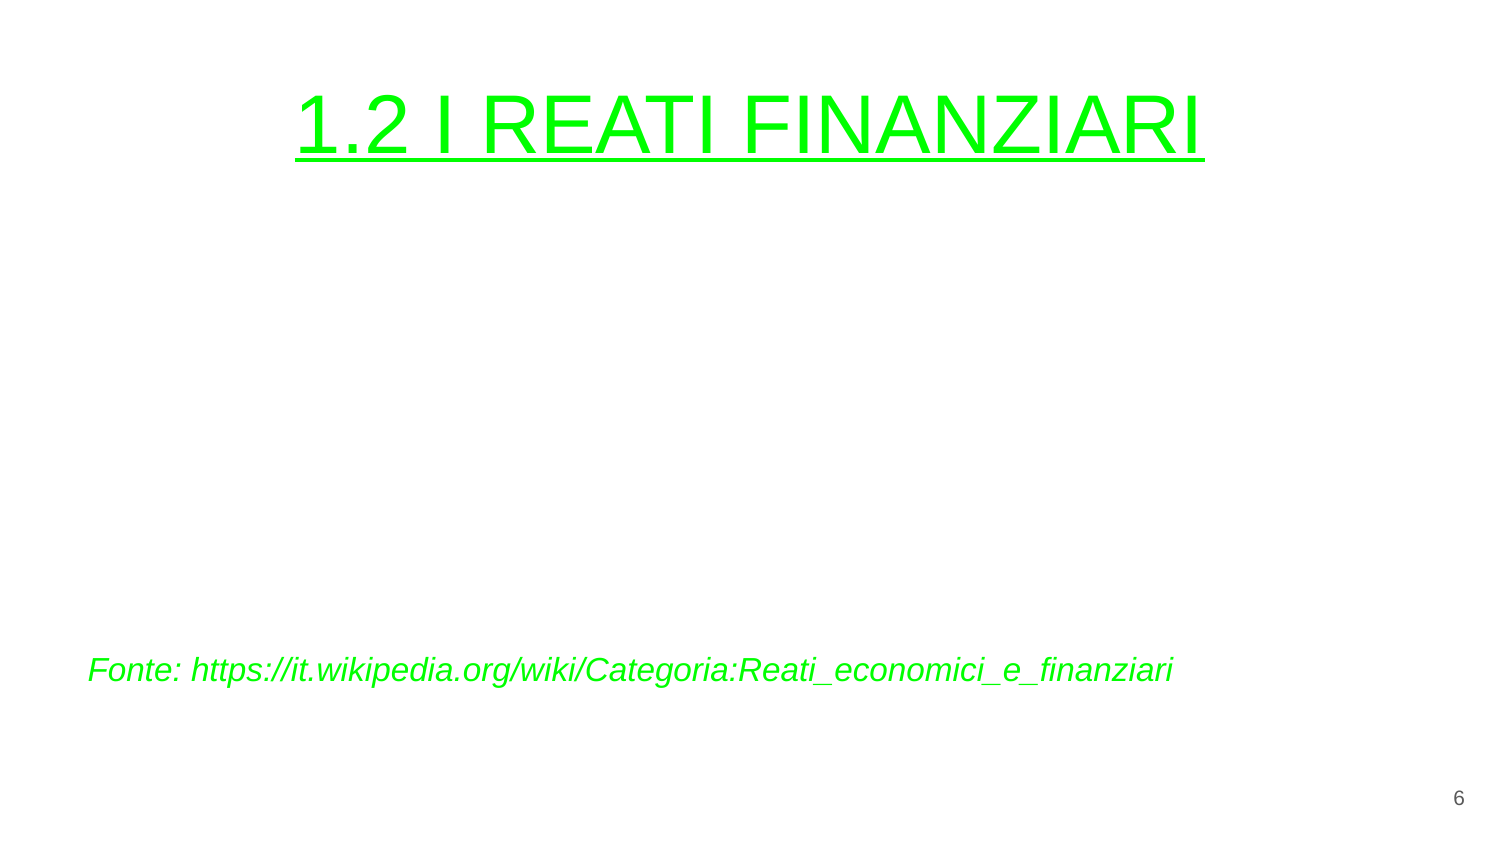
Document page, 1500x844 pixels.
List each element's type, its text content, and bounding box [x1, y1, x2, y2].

title 1.2 I REATI FINANZIARI [51, 72, 1449, 167]
list Fondo nero: conto monetario, oppure fondo di riserva di un ente, non iscritto nel bilancio. Front running: pratica illegale messa in atto da un dealer, cioè un intermediario finanziario. High frequency trading: modalità di intervento sui mercati che si serve di software con cui attuare negoziazioni ad altra frequenza. Insider trading: compravendita di titoli di una determinata società da parte di soggetti in possesso di informazioni riservate non di pubblico dominio. Riciclaggio di denaro: insieme di operazioni mirate a dare una parvenza lecita a capitali di provenienza illecita, rendendone difficile l’identificazione e il successivo recupero. Spallone: termine che indica i contrabbandieri dediti ad esportare denaro e merci oltre frontiera. Falso in bilancio: compilazione di false comunicazioni sociali riguardanti il bilancio d’esercizio di un’azienda. Fonte: https://it.wikipedia.org/wiki/Categoria:Reati_economici_e_finanziari [51, 189, 1449, 821]
